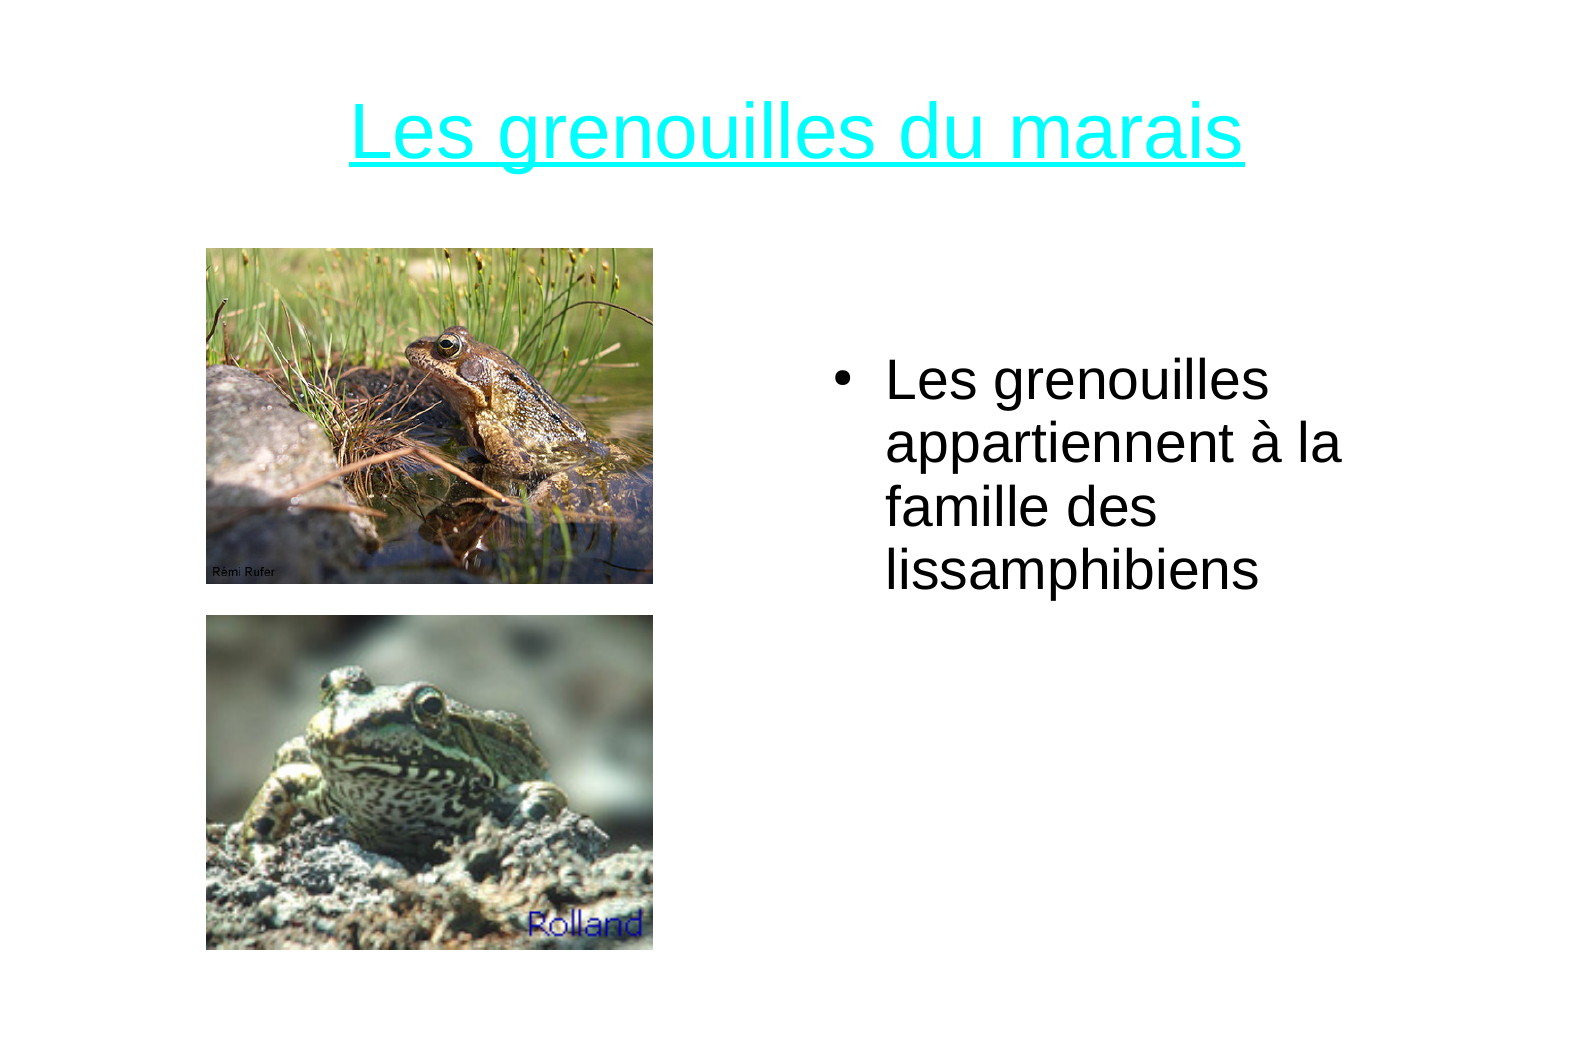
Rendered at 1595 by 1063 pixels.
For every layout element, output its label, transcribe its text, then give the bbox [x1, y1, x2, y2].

title Les grenouilles du marais [79, 42, 1515, 220]
picture [206, 615, 653, 950]
picture [206, 248, 653, 584]
list Les grenouilles appartiennent à la famille des lissamphibiens [814, 347, 1516, 852]
